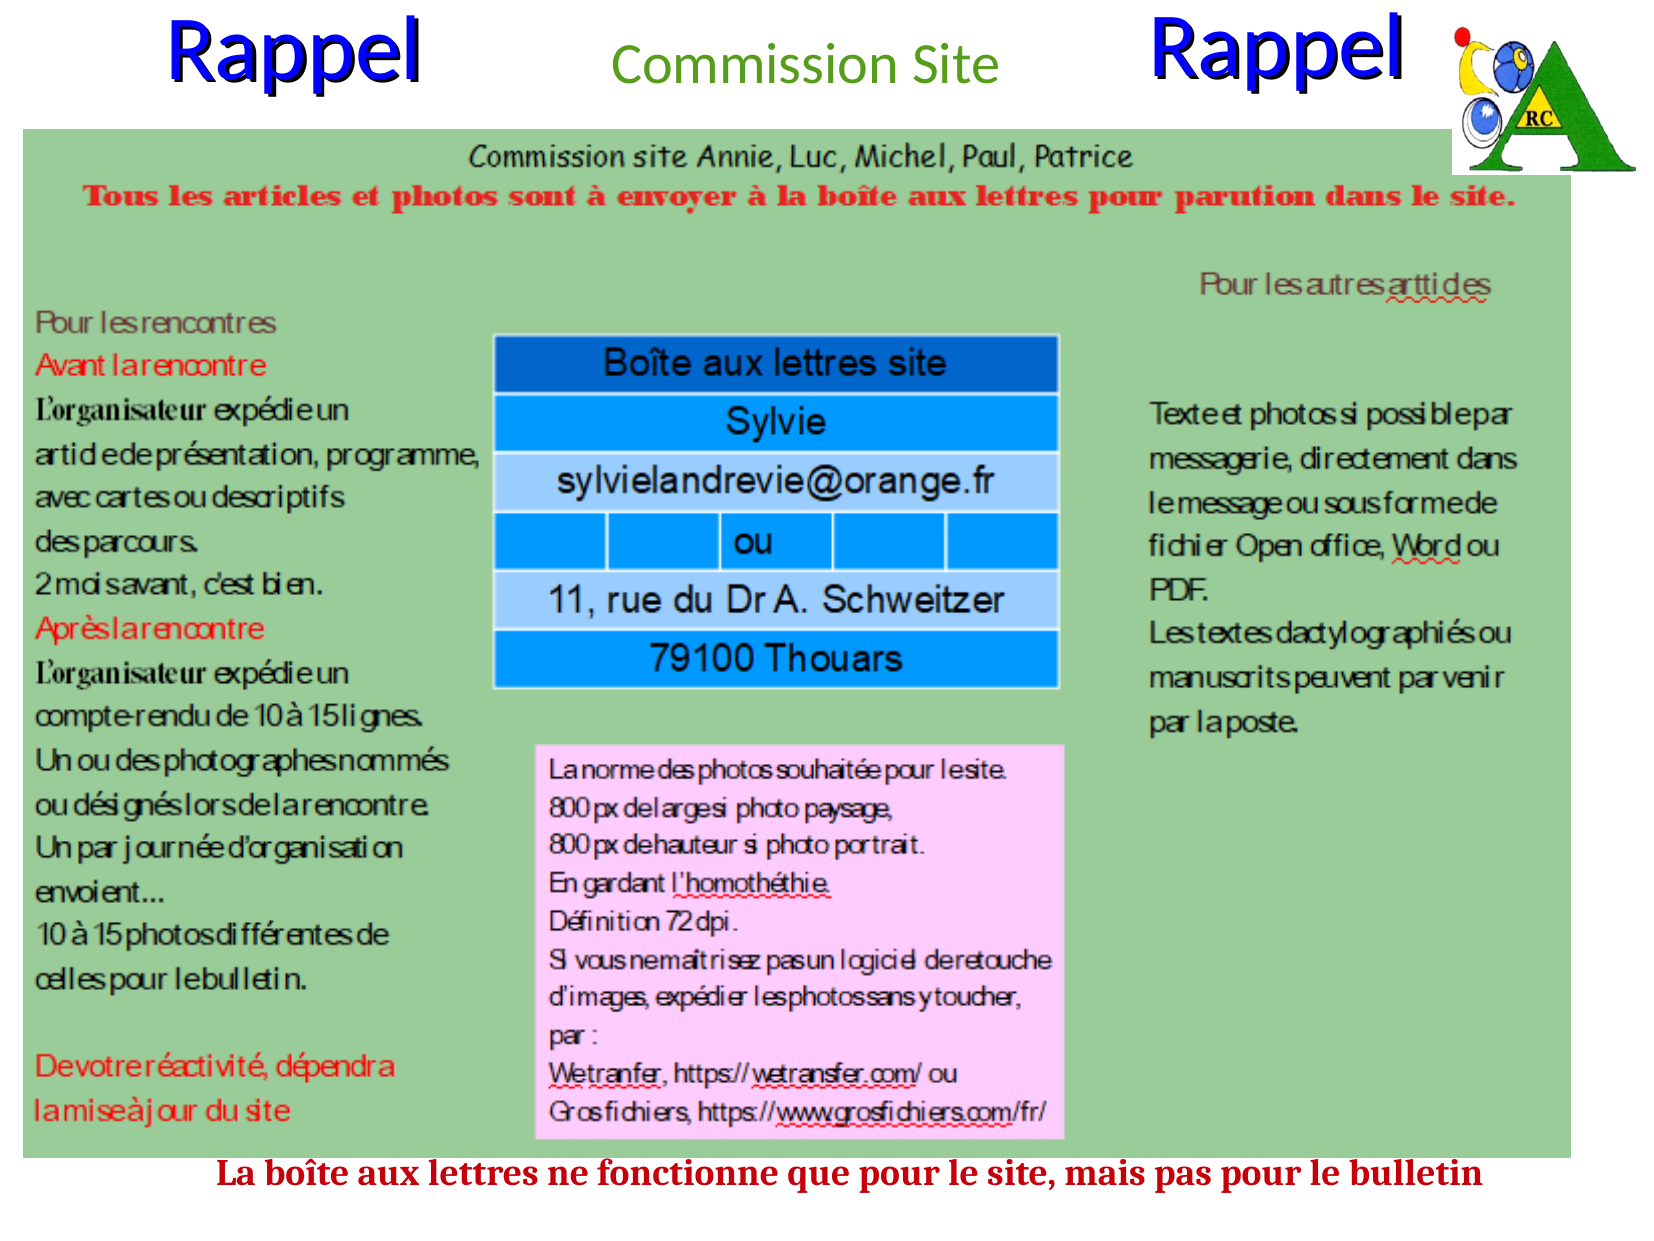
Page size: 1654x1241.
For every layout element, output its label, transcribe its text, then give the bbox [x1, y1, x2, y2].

text_box Commission Site [543, 31, 1084, 119]
text_box Rappel [1133, 0, 1420, 158]
picture [23, 23, 1641, 1158]
text_box La boîte aux lettres ne fonctionne que pour le site, mais pas pour le bulletin [177, 1110, 1524, 1204]
text_box Rappel [150, 3, 438, 130]
